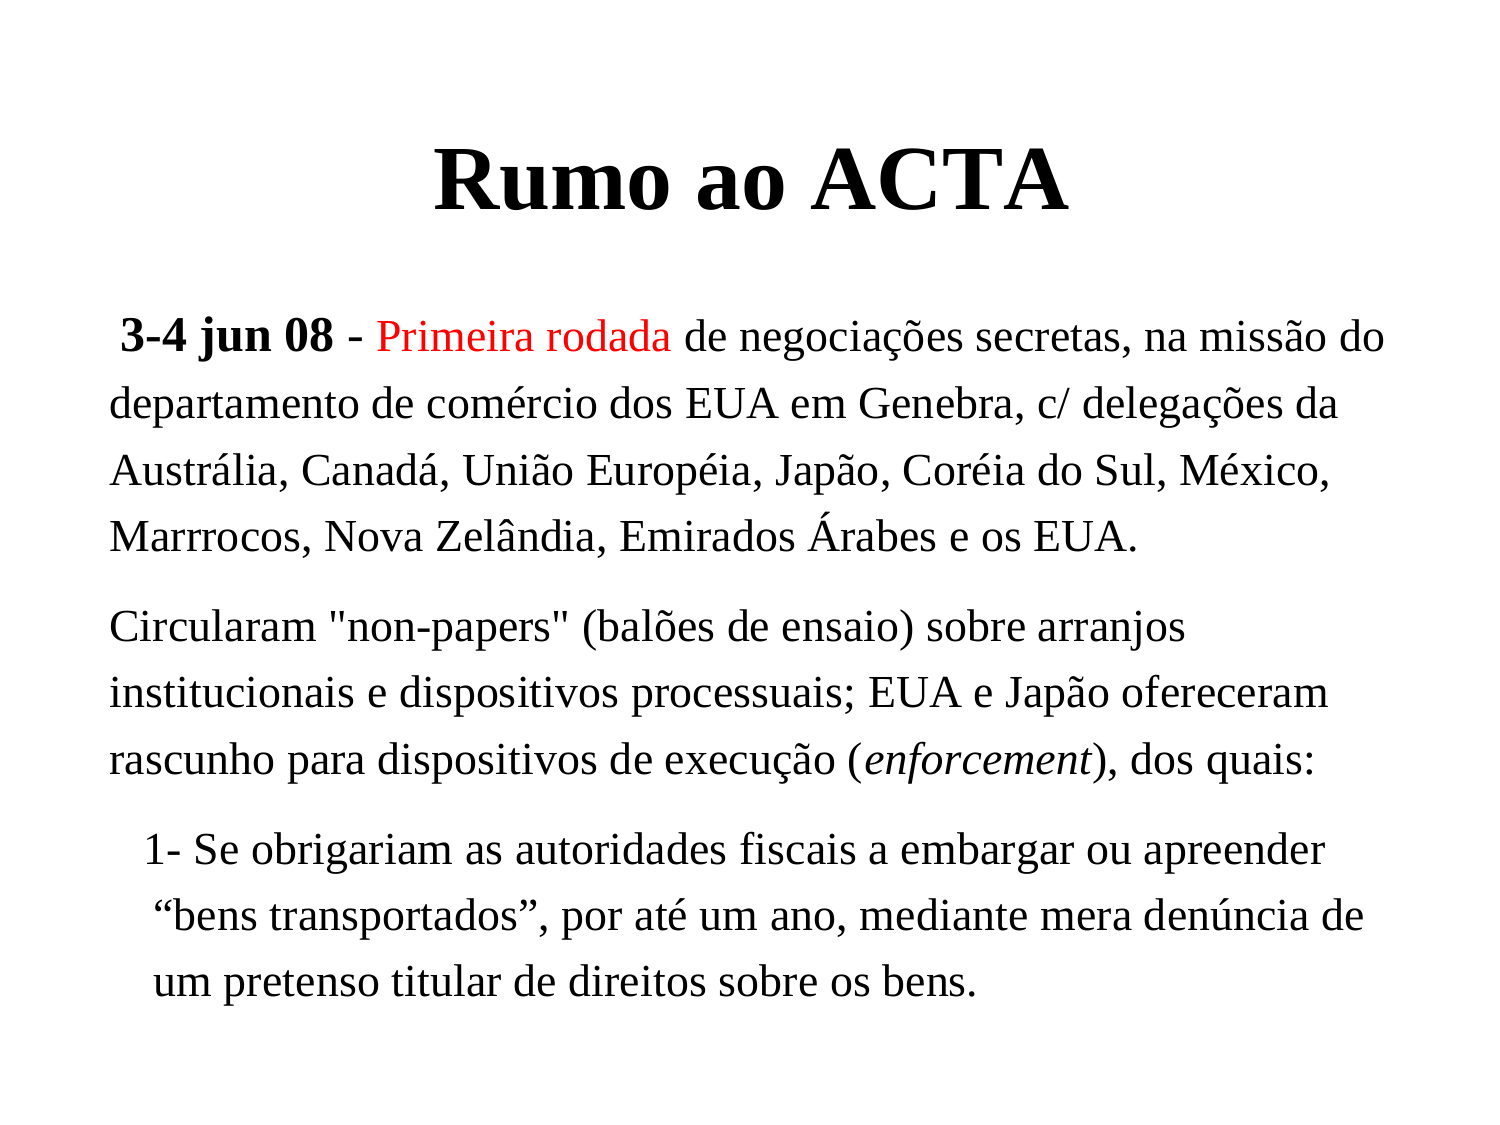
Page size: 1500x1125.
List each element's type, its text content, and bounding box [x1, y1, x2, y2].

title Rumo ao ACTA [87, 52, 1416, 307]
text_box 3-4 jun 08 - Primeira rodada de negociações secretas, na missão do departamento de comércio dos EUA em Genebra, c/ delegações da Austrália, Canadá, União Européia, Japão, Coréia do Sul, México, Marrrocos, Nova Zelândia, Emirados Árabes e os EUA. Circularam "non-papers" (balões de ensaio) sobre arranjos institucionais e dispositivos processuais; EUA e Japão ofereceram rascunho para dispositivos de execução (enforcement), dos quais: 1- Se obrigariam as autoridades fiscais a embargar ou apreender “bens transportados”, por até um ano, mediante mera denúncia de um pretenso titular de direitos sobre os bens. [94, 282, 1421, 1081]
